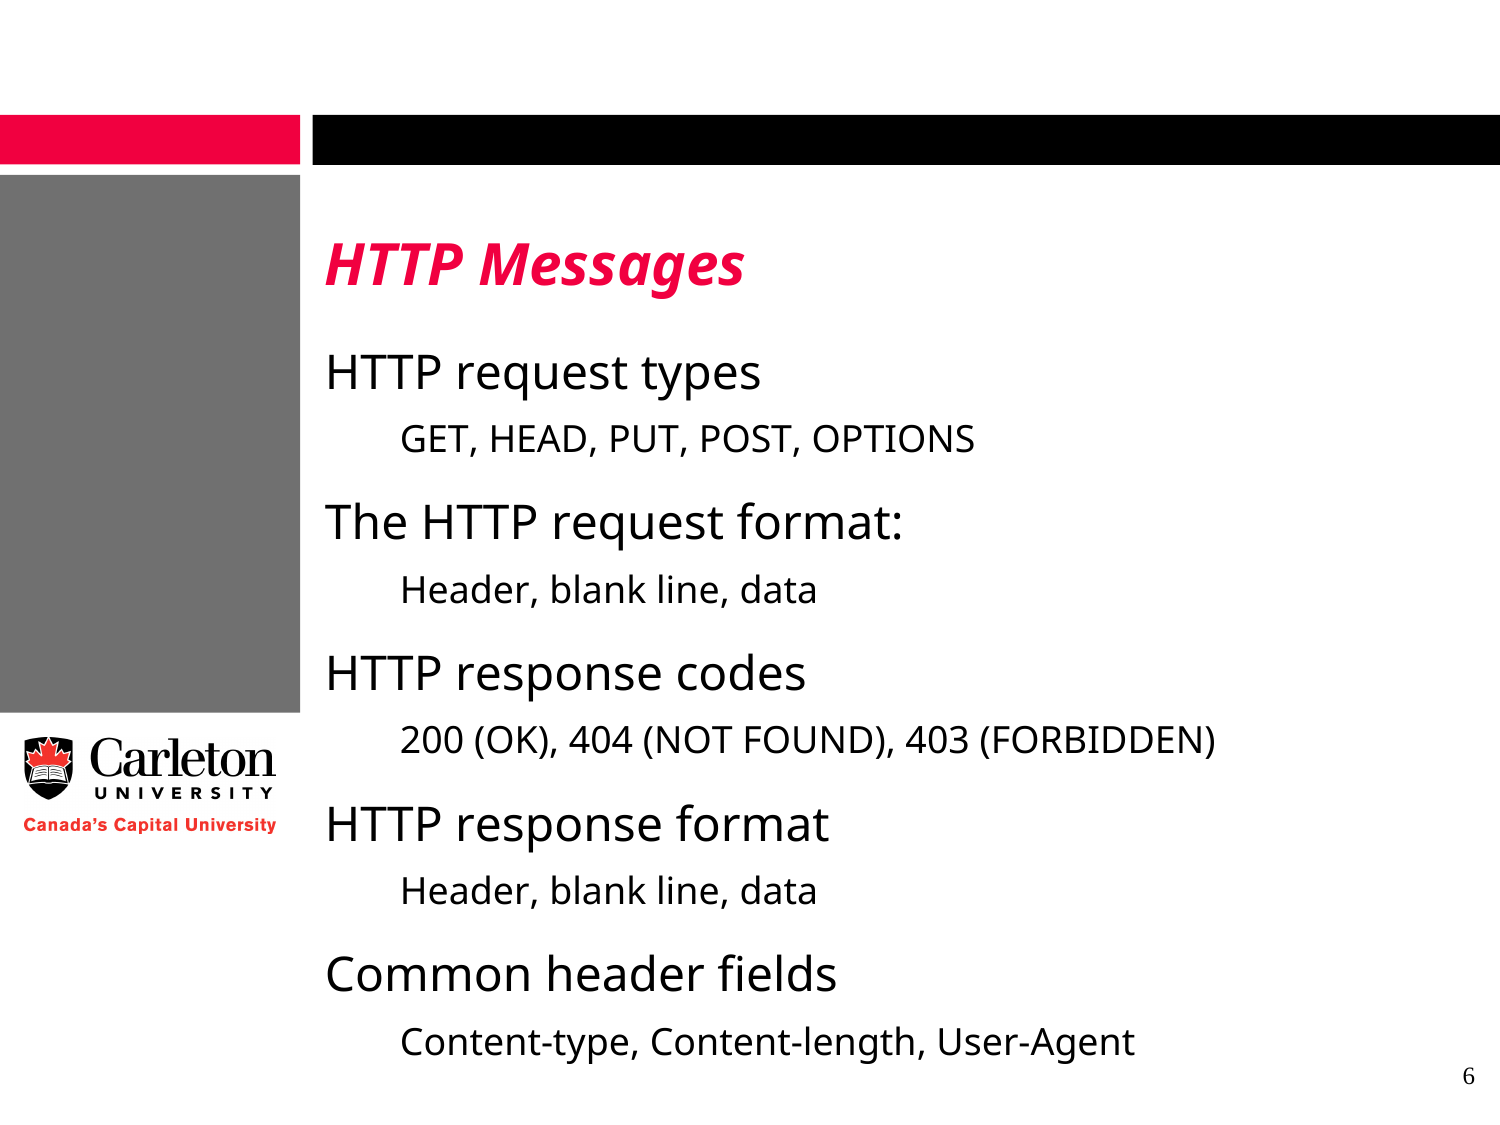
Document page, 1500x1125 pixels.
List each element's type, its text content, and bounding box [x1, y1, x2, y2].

list HTTP request types GET, HEAD, PUT, POST, OPTIONS The HTTP request format: Header, blank line, data HTTP response codes 200 (OK), 404 (NOT FOUND), 403 (FORBIDDEN) HTTP response format Header, blank line, data Common header fields Content-type, Content-length, User-Agent [324, 324, 1450, 1036]
title HTTP Messages [324, 194, 1450, 324]
picture [24, 737, 276, 834]
